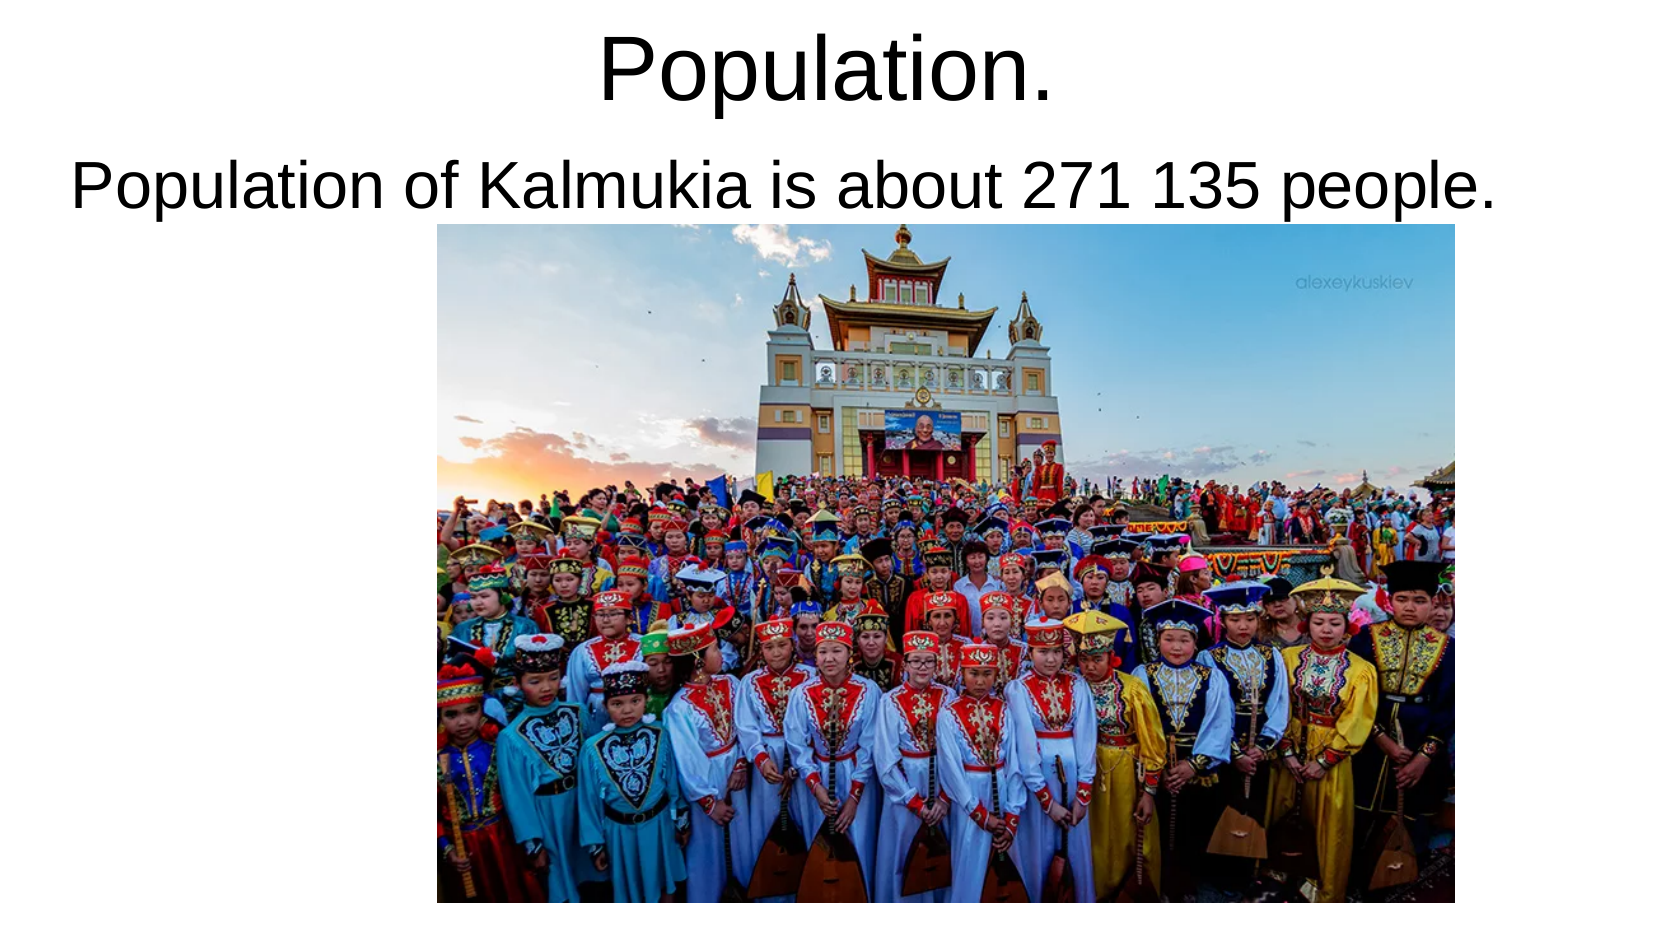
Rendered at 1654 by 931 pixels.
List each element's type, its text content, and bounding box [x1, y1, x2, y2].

picture [437, 224, 1455, 903]
list Population of Kalmukia is about 271 135 people. [70, 141, 1560, 682]
title Population. [82, 0, 1571, 142]
